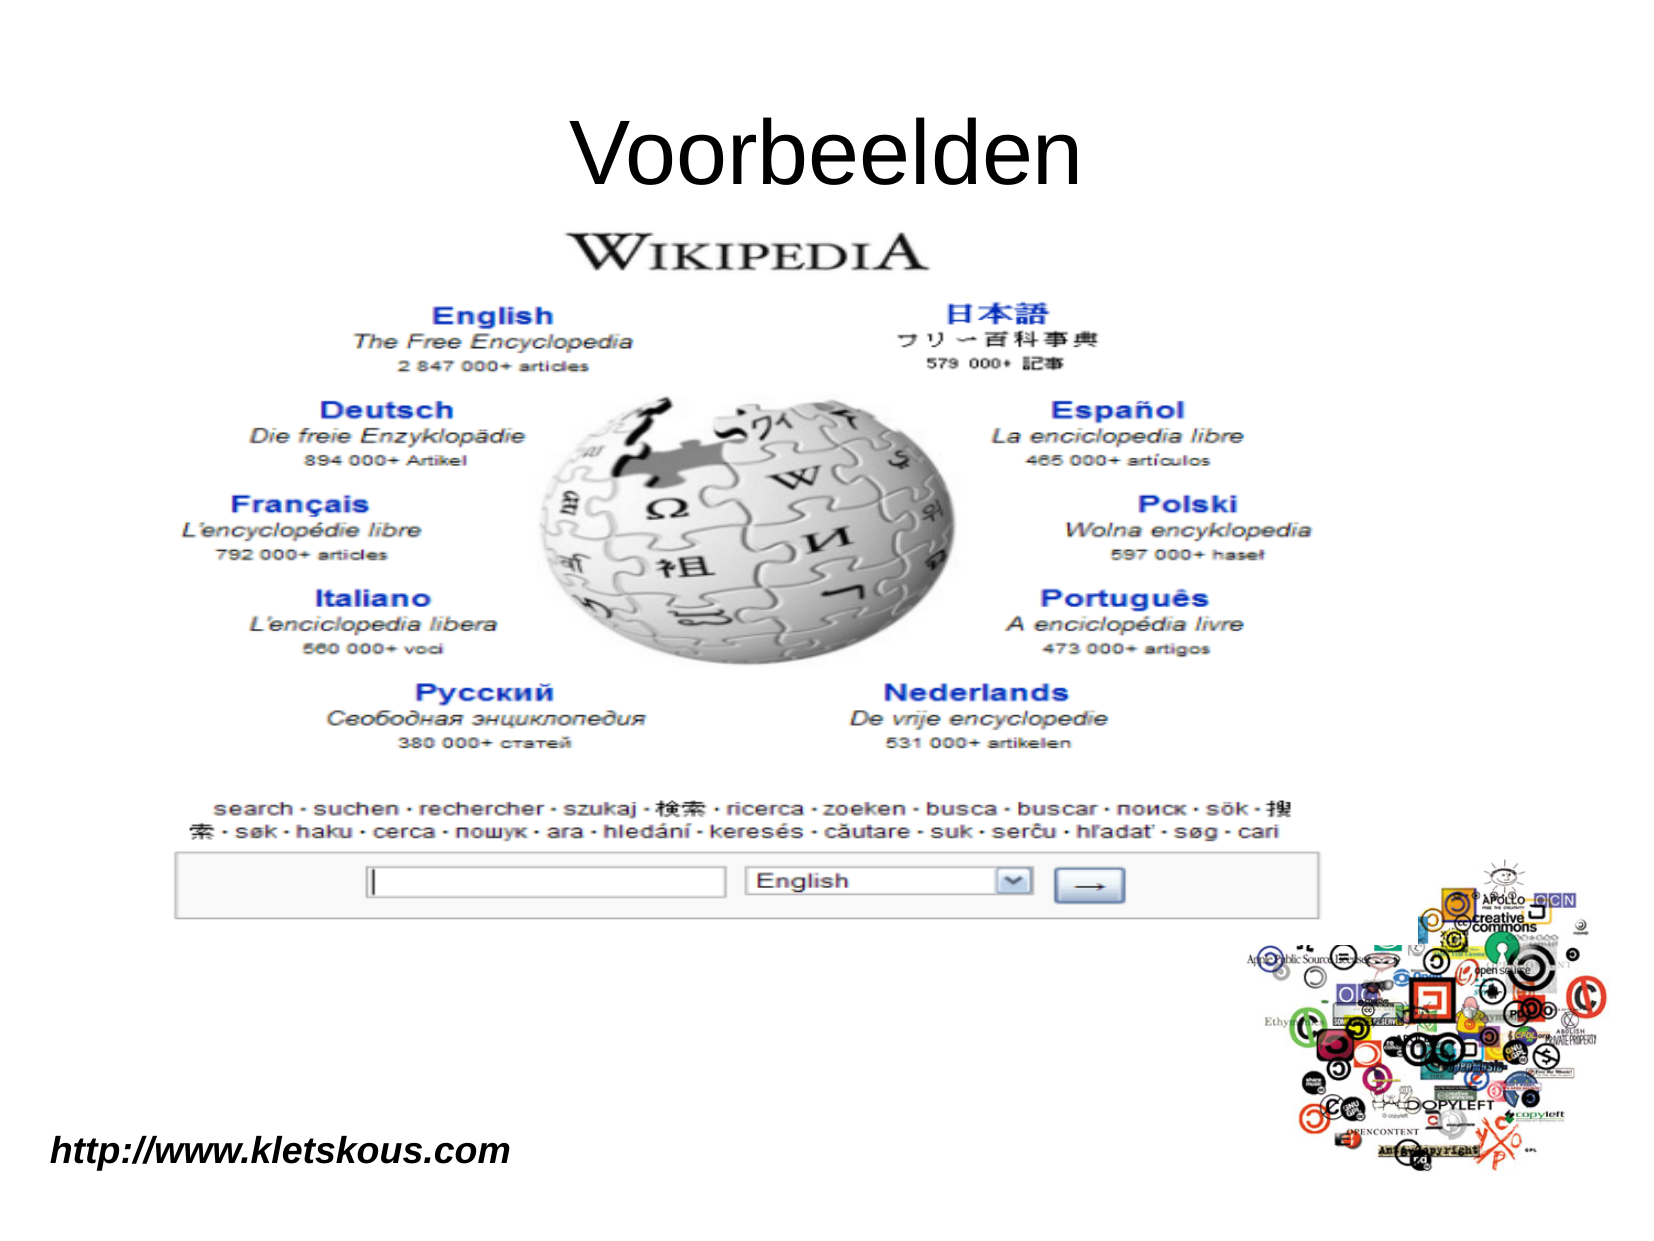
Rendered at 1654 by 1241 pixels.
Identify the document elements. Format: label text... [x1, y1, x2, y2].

text_box http://www.kletskous.com [34, 1122, 591, 1211]
picture [59, 206, 1625, 1182]
title Voorbeelden [82, 49, 1571, 257]
